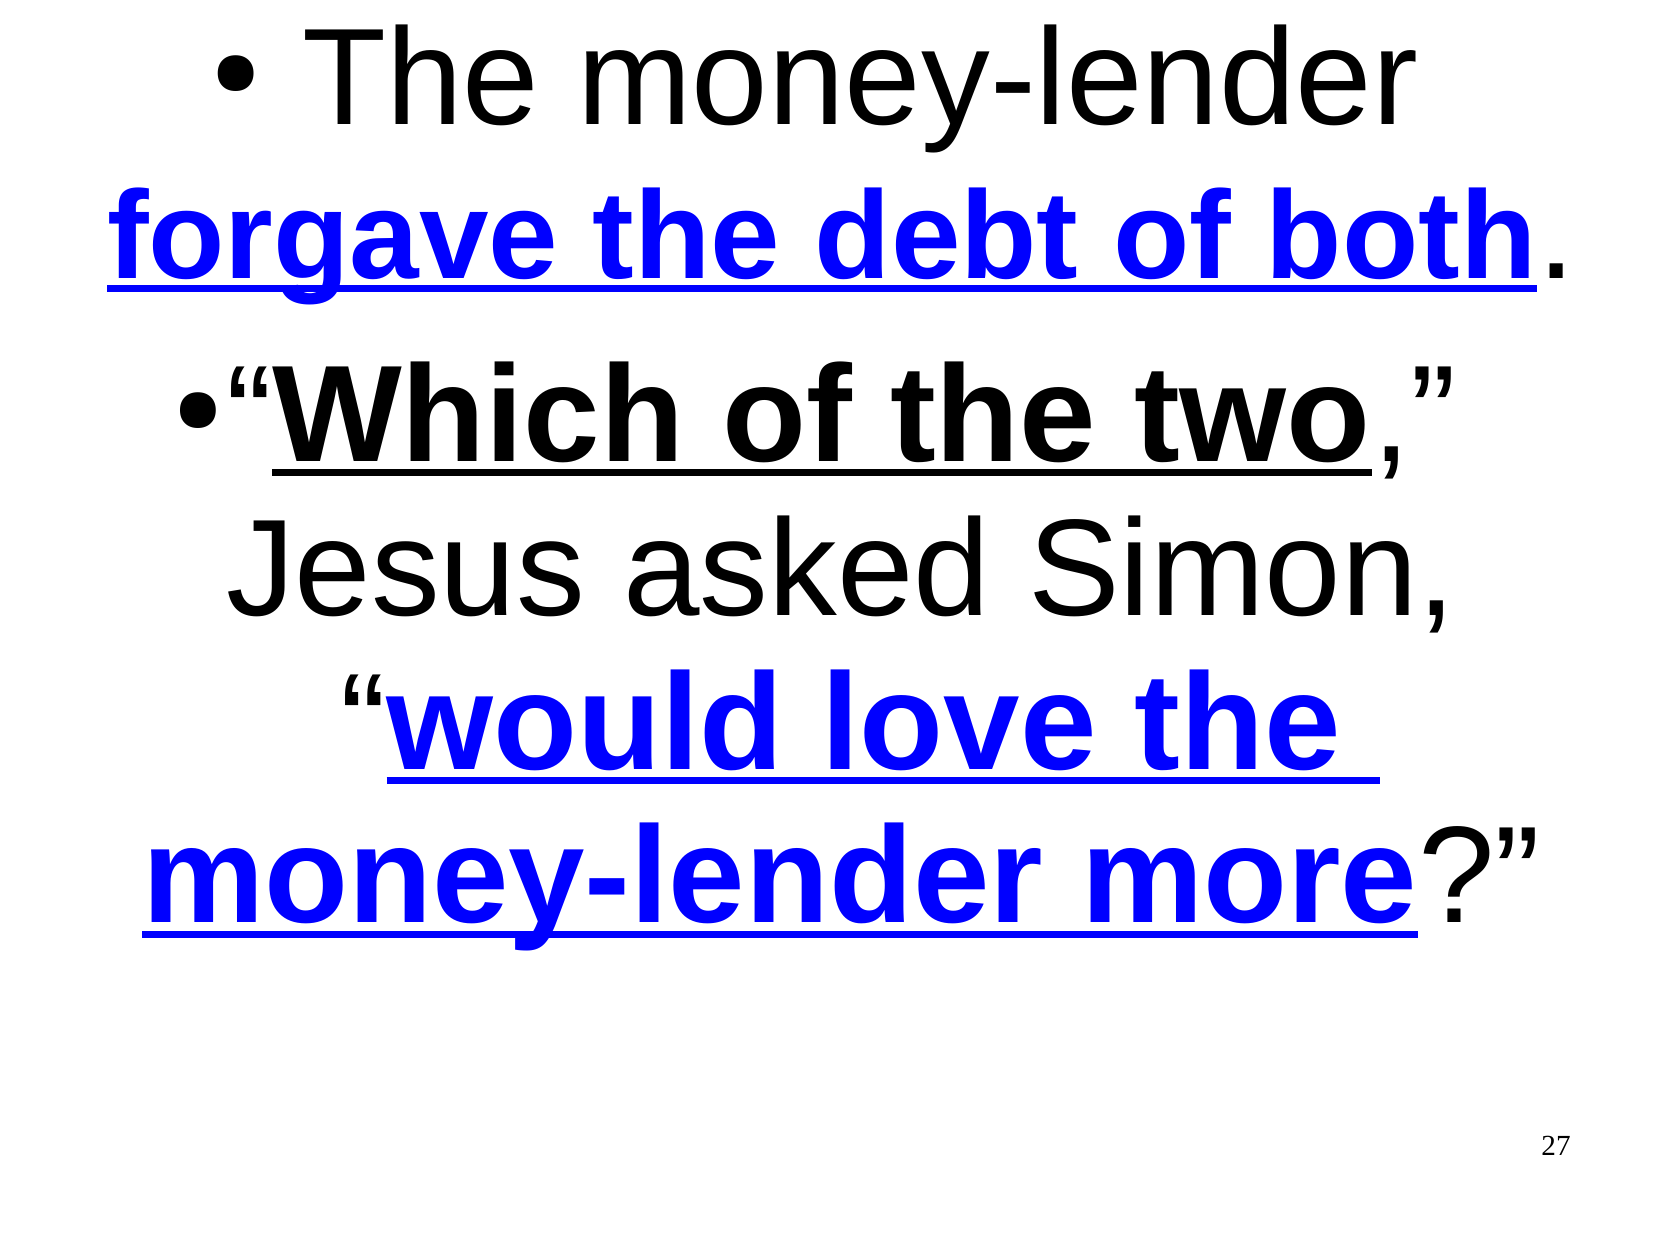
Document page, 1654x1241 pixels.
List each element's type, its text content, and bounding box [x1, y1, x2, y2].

list The money-lender forgave the debt of both. “Which of the two,” Jesus asked Simon, “would love the money-lender more?” [0, 0, 1651, 1238]
